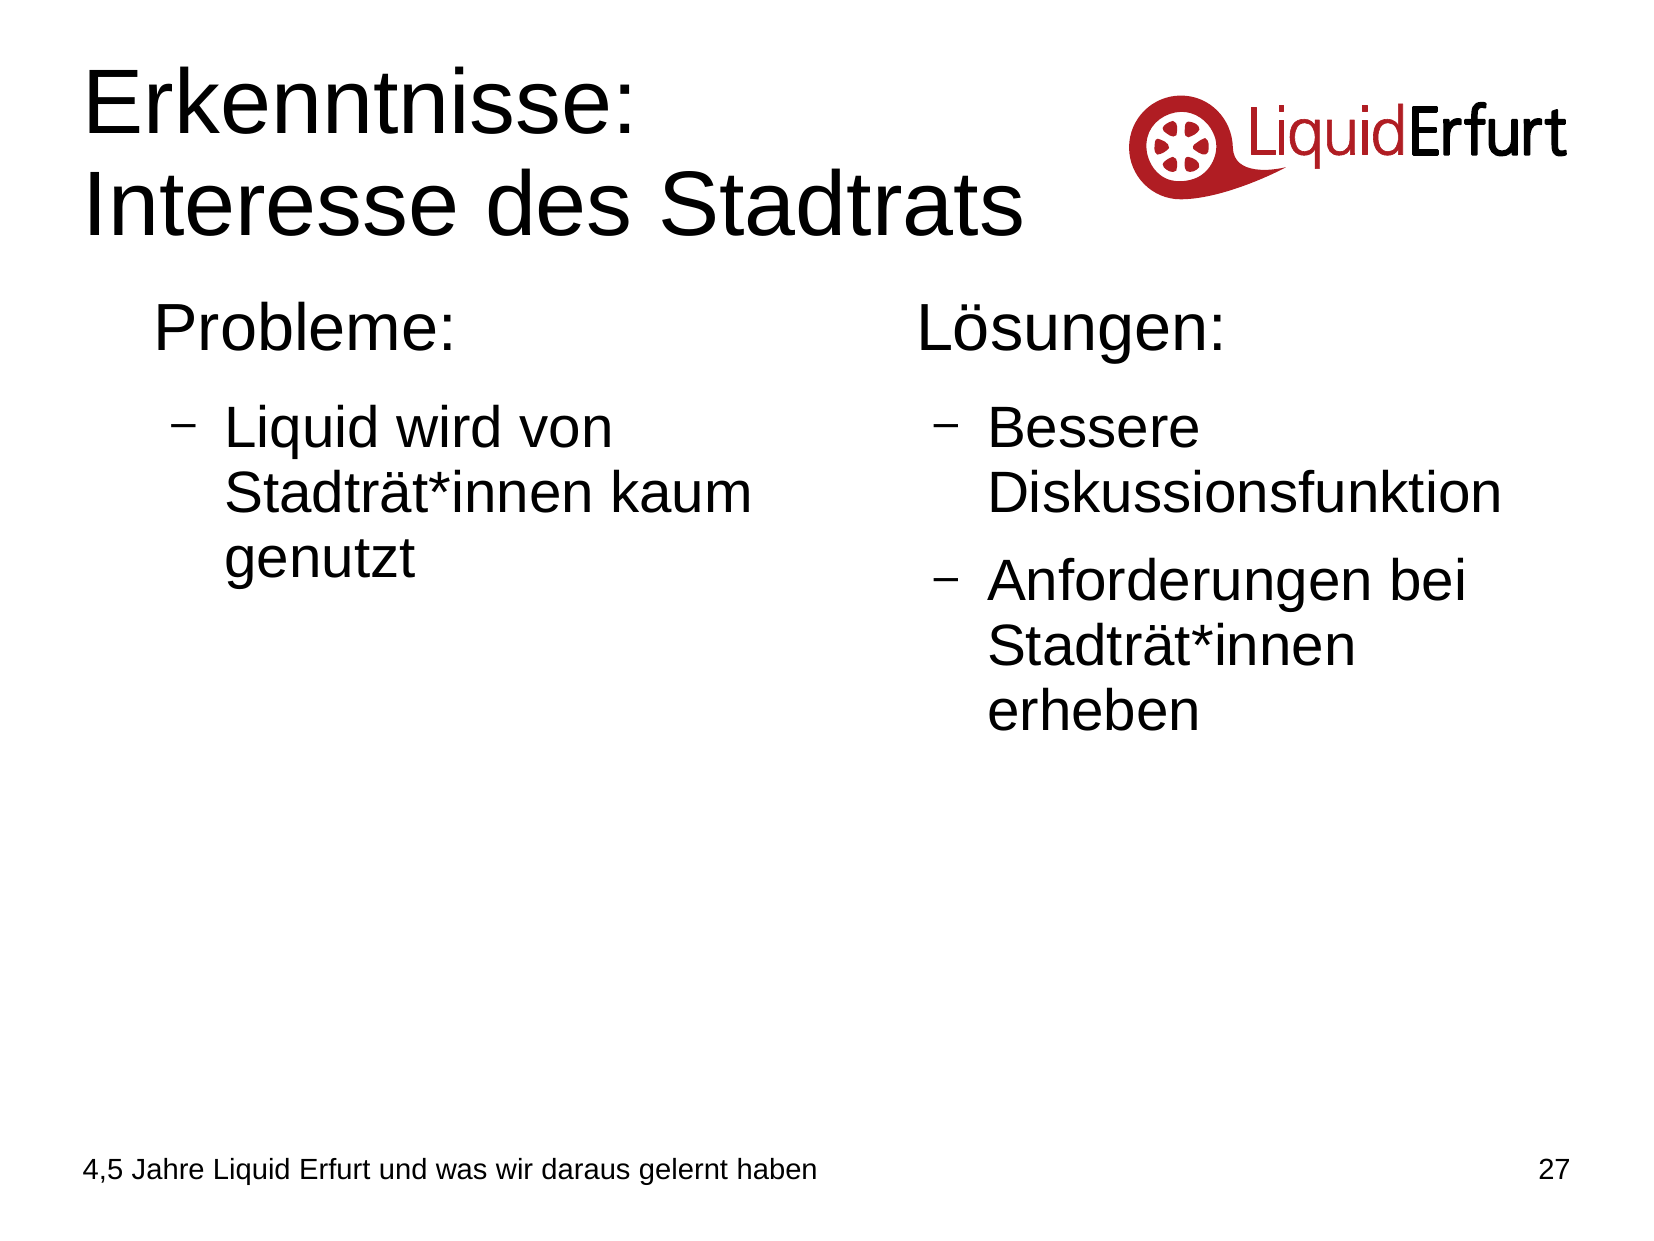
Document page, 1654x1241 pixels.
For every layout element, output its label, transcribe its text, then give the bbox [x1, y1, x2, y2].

list Probleme: Liquid wird von Stadträt*innen kaum genutzt [82, 290, 809, 1010]
list Lösungen: Bessere Diskussionsfunktion Anforderungen bei Stadträt*innen erheben [845, 290, 1572, 1010]
title Erkenntnisse: Interesse des Stadtrats [82, 49, 1571, 257]
